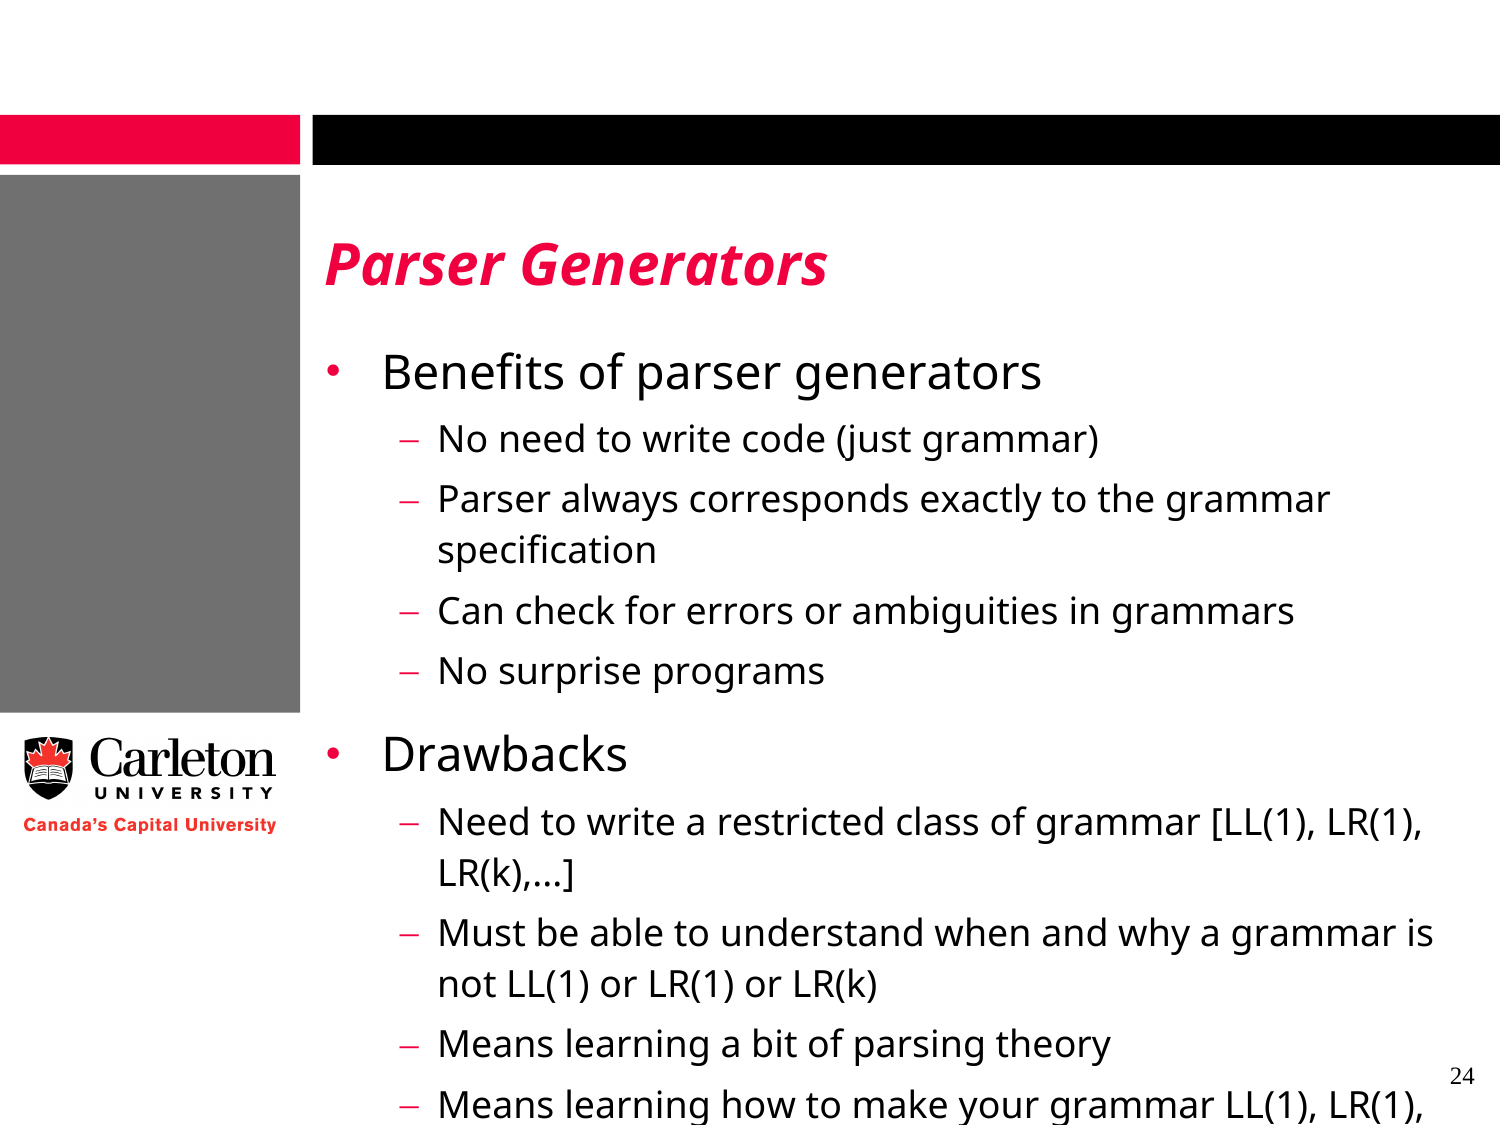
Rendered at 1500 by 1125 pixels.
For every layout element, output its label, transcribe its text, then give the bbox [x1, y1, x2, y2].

list Benefits of parser generators No need to write code (just grammar) Parser always corresponds exactly to the grammar specification Can check for errors or ambiguities in grammars No surprise programs Drawbacks Need to write a restricted class of grammar [LL(1), LR(1), LR(k),...] Must be able to understand when and why a grammar is not LL(1) or LR(1) or LR(k) Means learning a bit of parsing theory Means learning how to make your grammar LL(1), LR(1), or LR(k) [324, 324, 1450, 1057]
picture [24, 737, 276, 834]
title Parser Generators [324, 187, 1450, 324]
